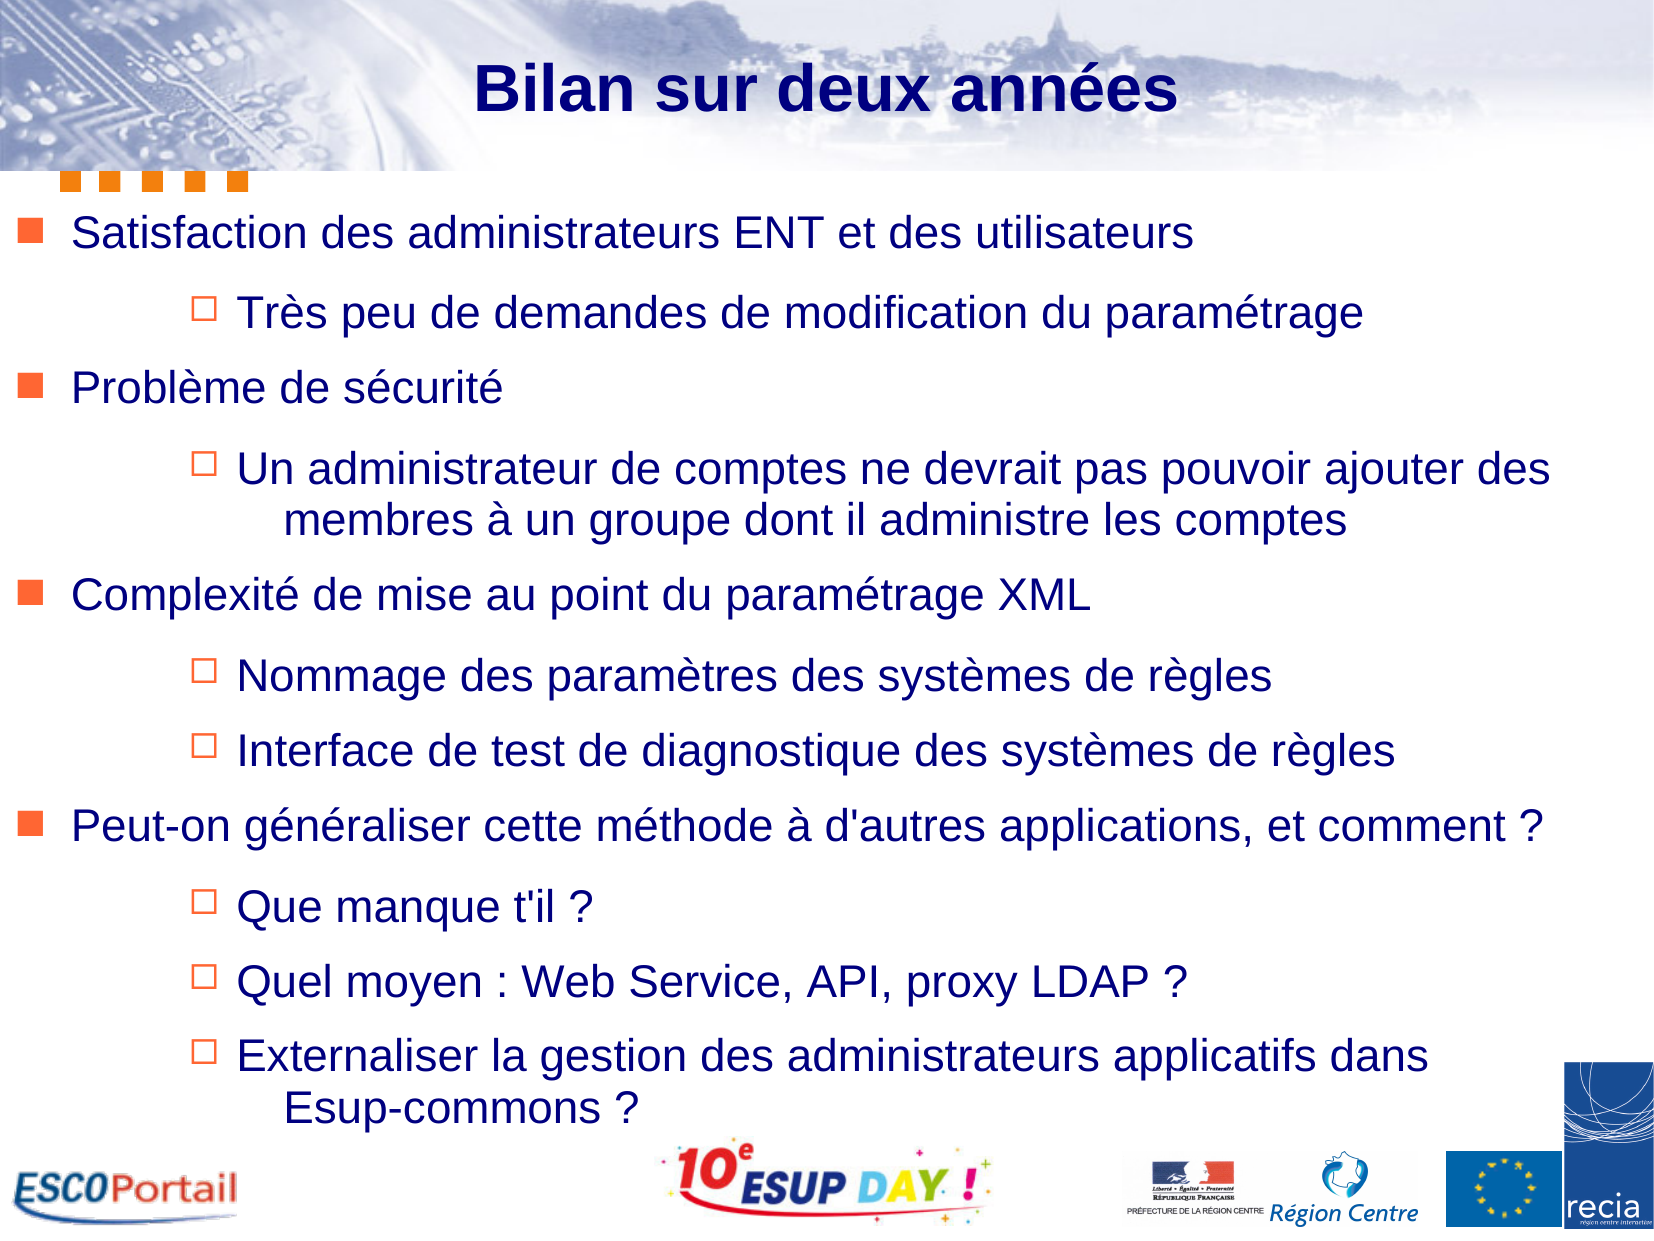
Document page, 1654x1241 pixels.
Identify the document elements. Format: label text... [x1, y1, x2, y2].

picture [0, 1152, 250, 1241]
picture [1564, 1152, 1654, 1229]
title Bilan sur deux années [0, 0, 1654, 178]
picture [1446, 1152, 1562, 1227]
list Satisfaction des administrateurs ENT et des utilisateurs Très peu de demandes de modification du paramétrage Problème de sécurité Un administrateur de comptes ne devrait pas pouvoir ajouter des membres à un groupe dont il administre les comptes Complexité de mise au point du paramétrage XML Nommage des paramètres des systèmes de règles Interface de test de diagnostique des systèmes de règles Peut-on généraliser cette méthode à d'autres applications, et comment ? Que manque t'il ? Quel moyen : Web Service, API, proxy LDAP ? Externaliser la gestion des administrateurs applicatifs dans Esup-commons ? [0, 206, 1654, 1152]
picture [654, 1152, 1000, 1226]
picture [1122, 1152, 1418, 1227]
